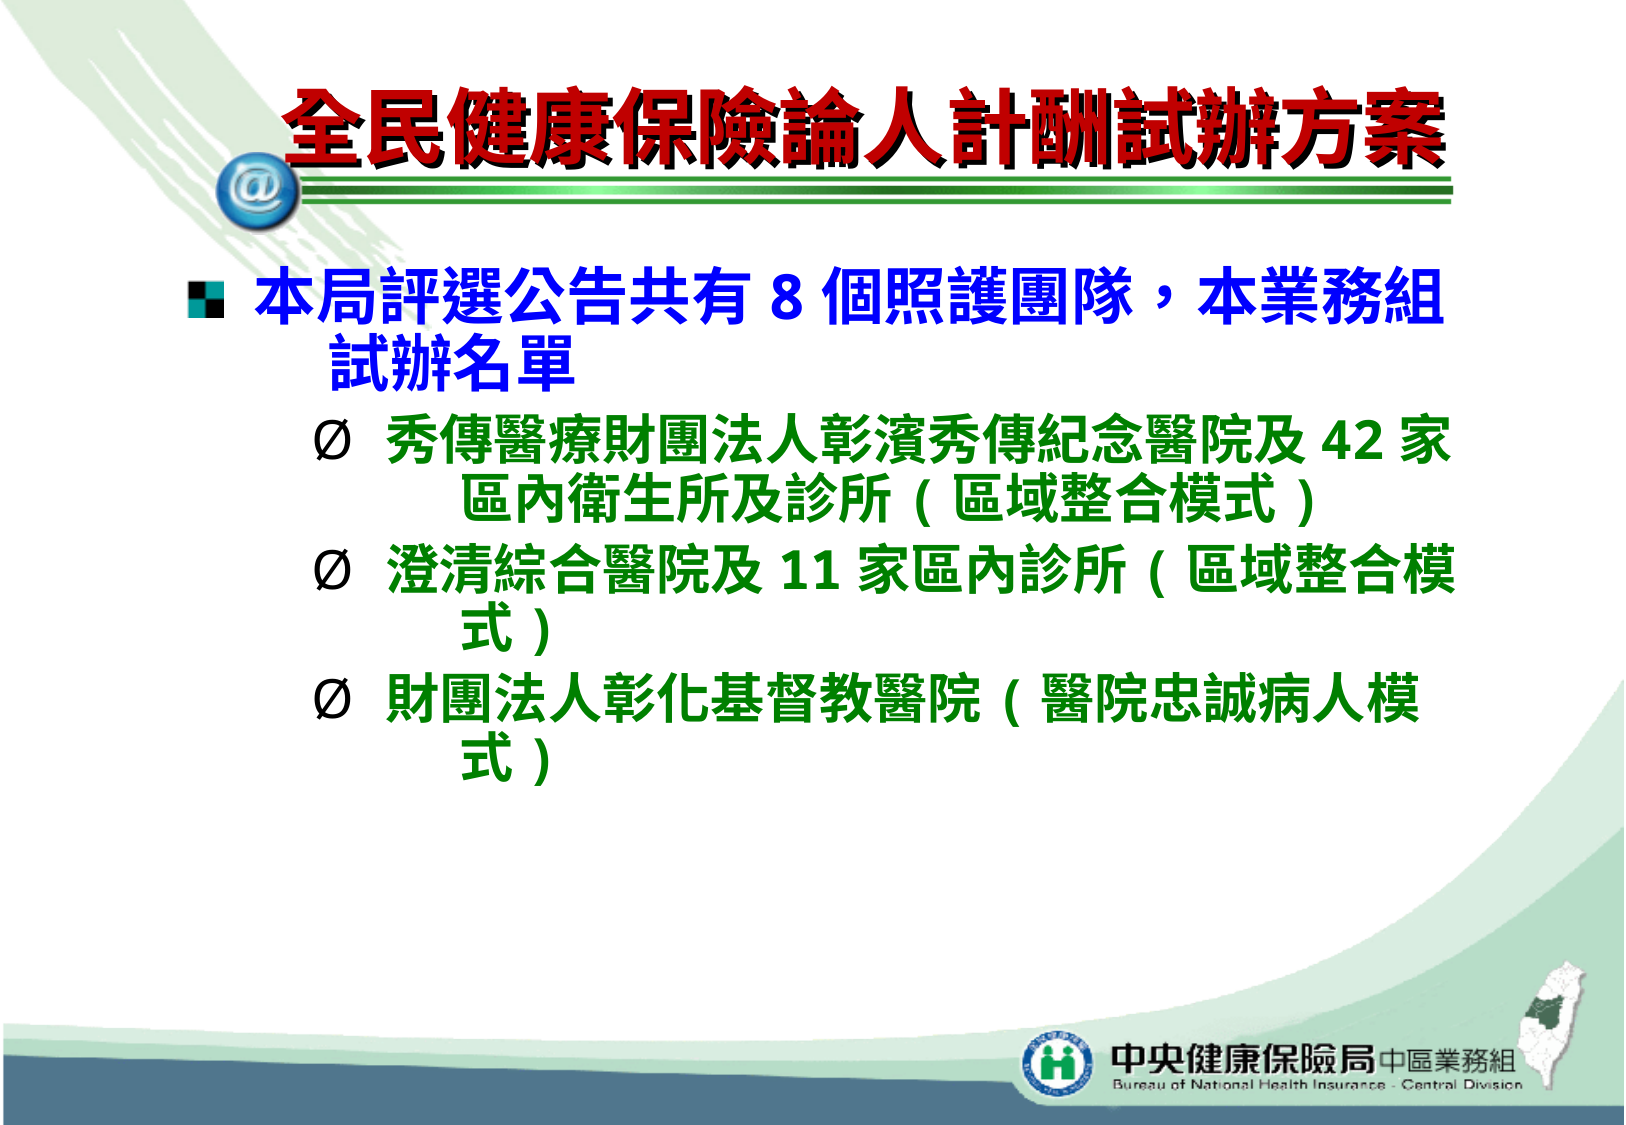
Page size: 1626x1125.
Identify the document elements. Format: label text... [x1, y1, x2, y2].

title 全民健康保險論人計酬試辦方案 [162, 0, 1562, 176]
list 本局評選公告共有8個照護團隊，本業務組試辦名單 秀傳醫療財團法人彰濱秀傳紀念醫院及42家區內衛生所及診所(區域整合模式) 澄清綜合醫院及11家區內診所(區域整合模式) 財團法人彰化基督教醫院(醫院忠誠病人模式) [165, 257, 1499, 997]
